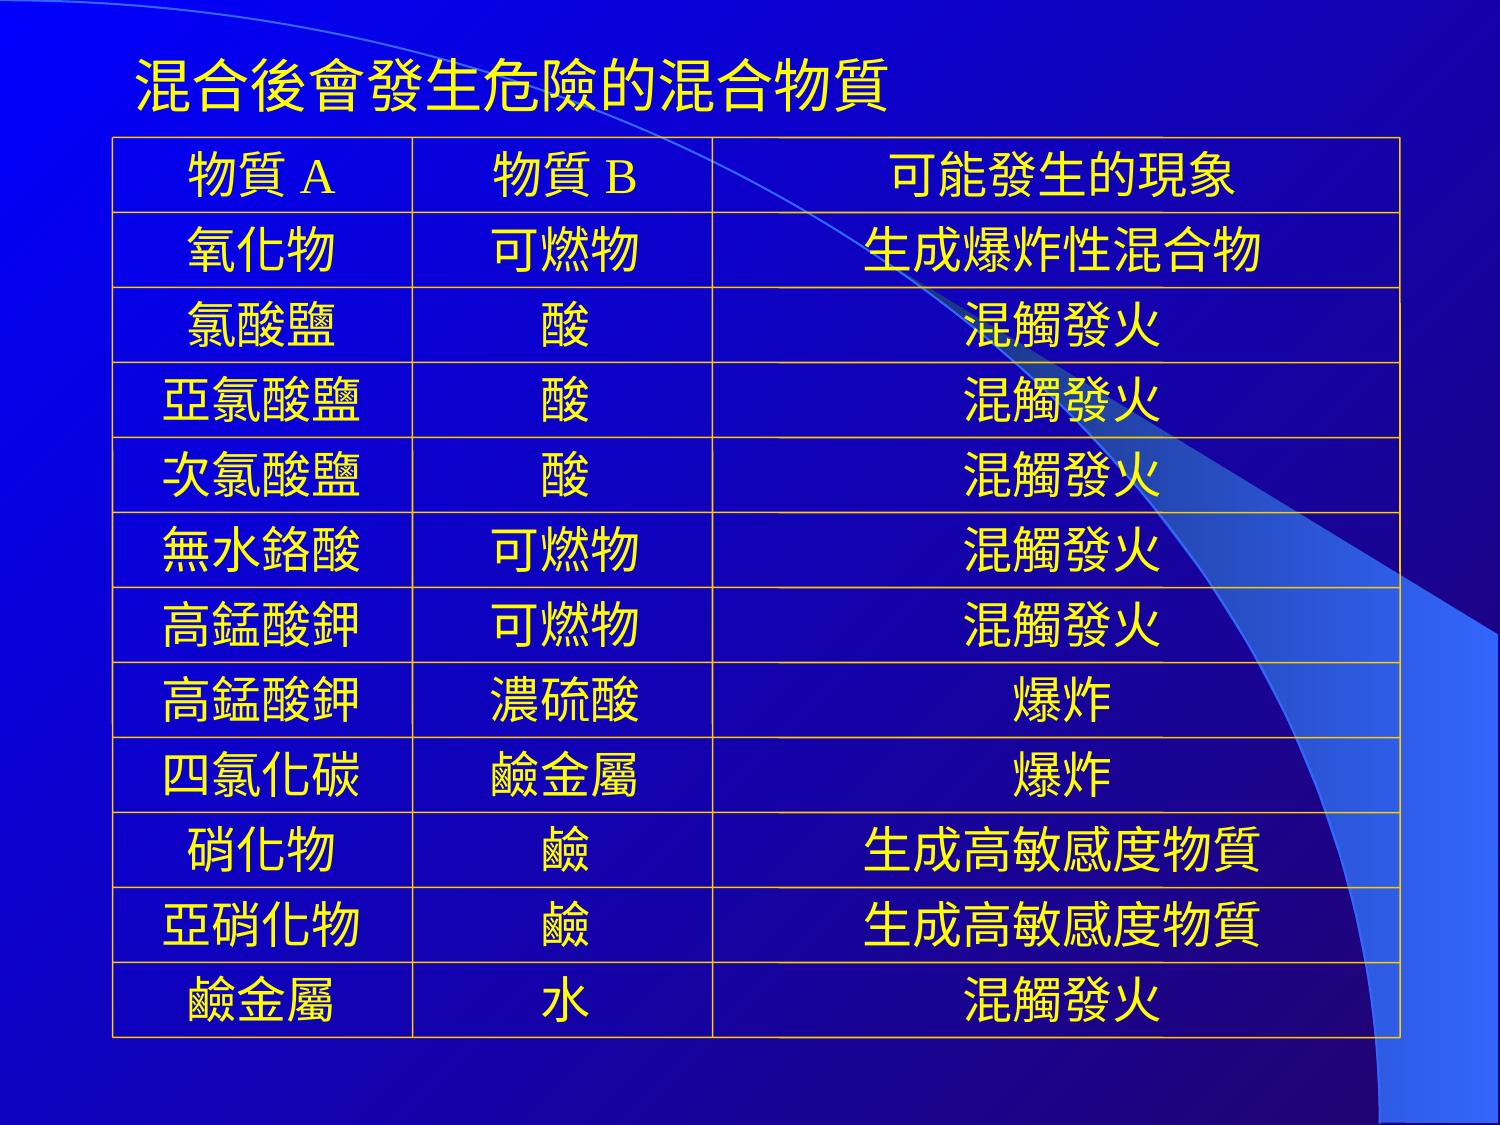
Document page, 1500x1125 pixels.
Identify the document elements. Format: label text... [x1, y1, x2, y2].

text_box 酸 [534, 289, 597, 360]
text_box 酸 [534, 439, 597, 510]
text_box 物質B [492, 139, 638, 210]
text_box 高錳酸鉀 [155, 589, 368, 660]
text_box 次氯酸鹽 [155, 439, 368, 510]
text_box 鹼金屬 [484, 739, 647, 810]
text_box 鹼金屬 [180, 962, 343, 1035]
text_box 爆炸 [1006, 664, 1119, 735]
text_box 物質A [187, 139, 336, 210]
text_box 可能發生的現象 [881, 139, 1244, 210]
text_box 混觸發火 [957, 589, 1170, 660]
text_box 可燃物 [484, 214, 647, 285]
text_box 四氯化碳 [155, 739, 368, 810]
text_box 混觸發火 [957, 439, 1170, 510]
text_box 混觸發火 [957, 289, 1170, 360]
text_box 混觸發火 [957, 514, 1170, 585]
text_box 生成爆炸性混合物 [857, 214, 1269, 285]
text_box 混觸發火 [957, 962, 1170, 1035]
text_box 生成高敏感度物質 [856, 889, 1269, 960]
text_box 可燃物 [484, 589, 647, 660]
text_box 混觸發火 [957, 364, 1170, 435]
text_box 酸 [534, 364, 597, 435]
text_box 氧化物 [180, 214, 343, 285]
text_box 硝化物 [180, 814, 343, 885]
text_box 亞硝化物 [155, 889, 368, 960]
text_box 鹼 [534, 889, 597, 960]
text_box 可燃物 [484, 514, 647, 585]
text_box 氯酸鹽 [180, 289, 343, 360]
text_box 高錳酸鉀 [155, 664, 368, 735]
text_box 爆炸 [1006, 739, 1119, 810]
text_box 鹼 [534, 814, 597, 885]
text_box 混合後會發生危險的混合物質 [75, 41, 879, 127]
text_box 生成高敏感度物質 [856, 814, 1269, 885]
text_box 水 [534, 962, 597, 1035]
text_box 無水鉻酸 [155, 514, 368, 585]
text_box 亞氯酸鹽 [155, 364, 368, 435]
text_box 濃硫酸 [484, 664, 647, 735]
